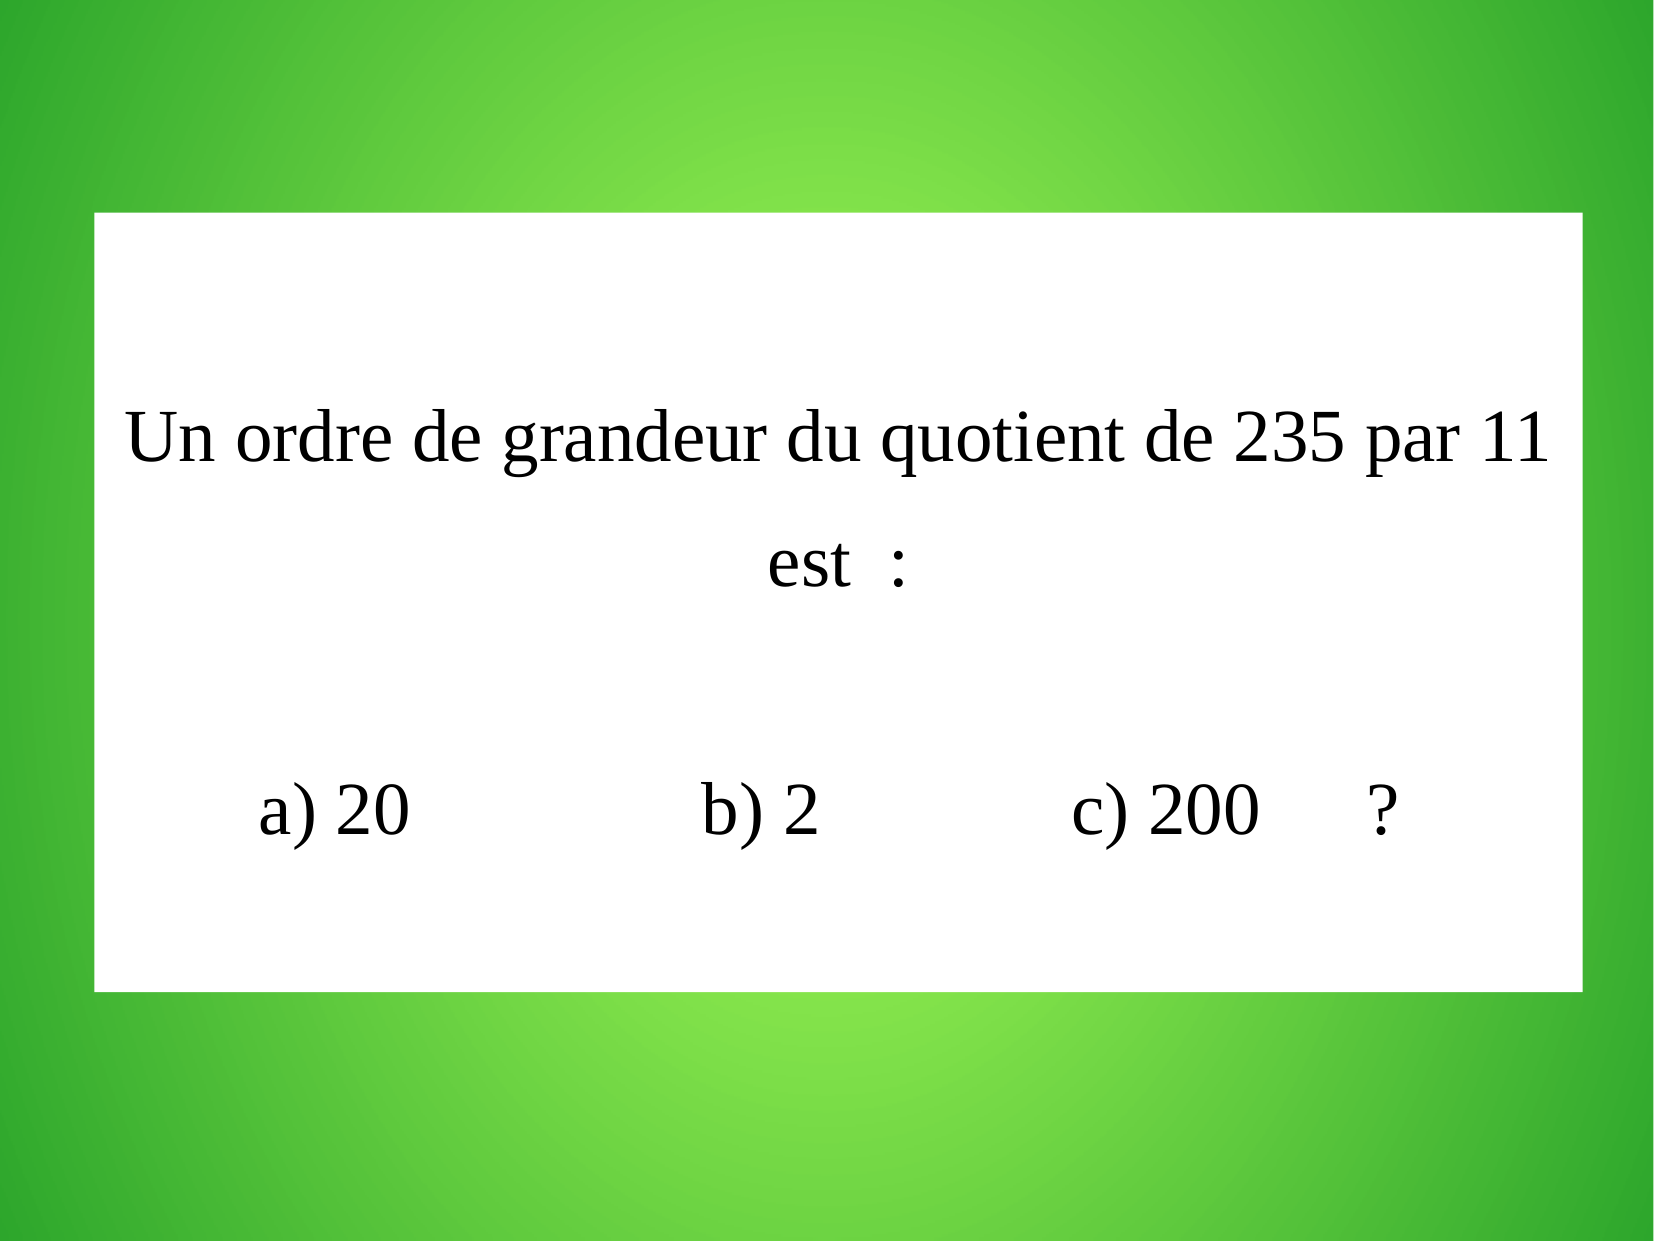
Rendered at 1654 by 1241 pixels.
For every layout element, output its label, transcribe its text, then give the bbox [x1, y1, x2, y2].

subtitle Un ordre de grandeur du quotient de 235 par 11 est : a) 20 b) 2 c) 200 ? [94, 212, 1583, 993]
picture [0, 0, 1654, 1241]
